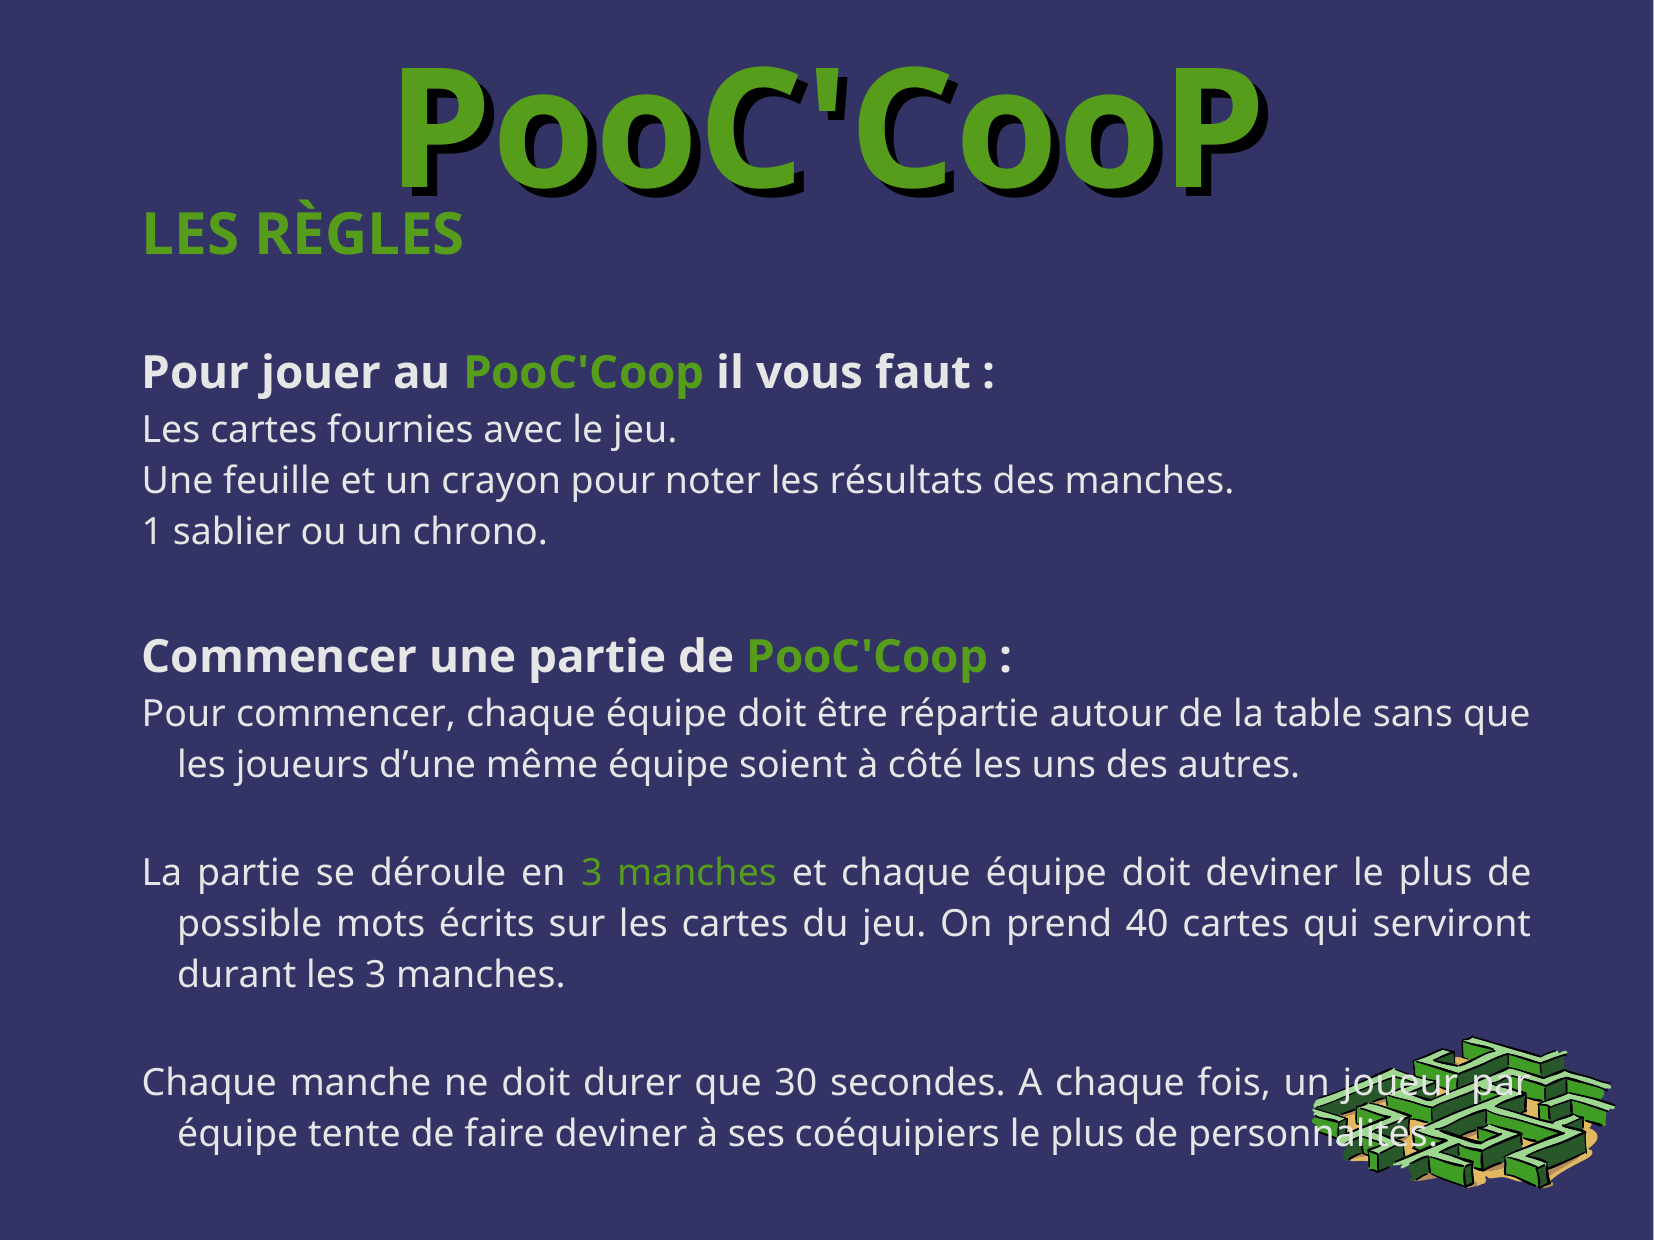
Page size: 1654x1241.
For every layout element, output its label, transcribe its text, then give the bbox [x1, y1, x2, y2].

subtitle LES RÈGLES Pour jouer au PooC'Coop il vous faut : Les cartes fournies avec le jeu. Une feuille et un crayon pour noter les résultats des manches. 1 sablier ou un chrono. Commencer une partie de PooC'Coop : Pour commencer, chaque équipe doit être répartie autour de la table sans que les joueurs d’une même équipe soient à côté les uns des autres. La partie se déroule en 3 manches et chaque équipe doit deviner le plus de possible mots écrits sur les cartes du jeu. On prend 40 cartes qui serviront durant les 3 manches. Chaque manche ne doit durer que 30 secondes. A chaque fois, un joueur par équipe tente de faire deviner à ses coéquipiers le plus de personnalités. [141, 215, 1533, 1134]
title PooC'CooP [121, 19, 1534, 227]
